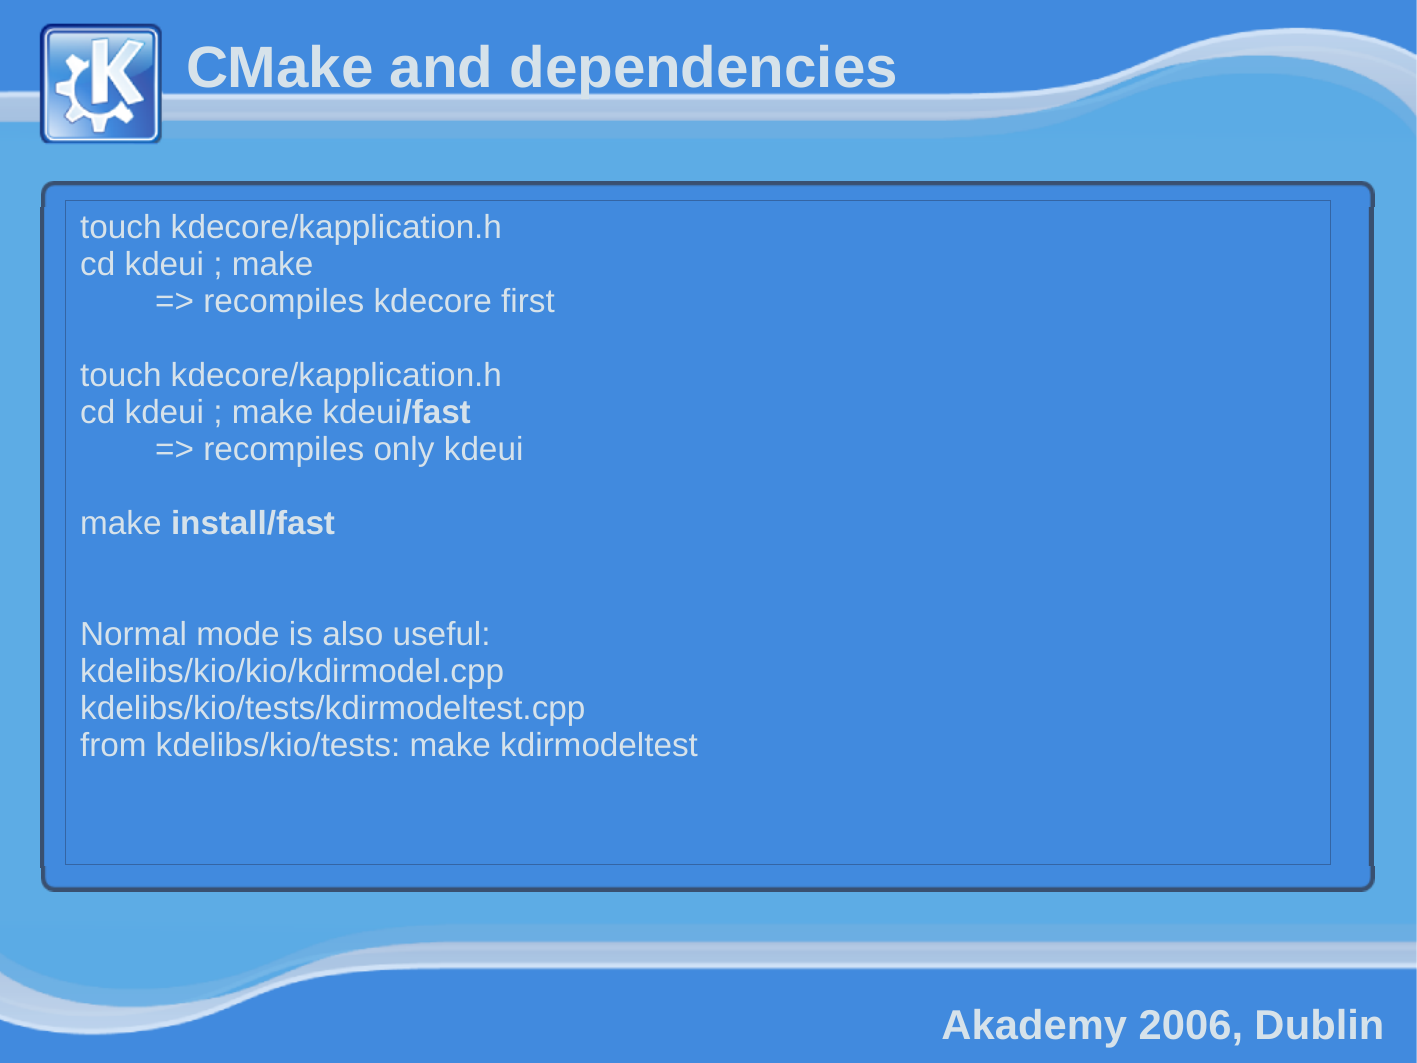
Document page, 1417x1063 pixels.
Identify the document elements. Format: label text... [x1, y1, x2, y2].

picture [0, 0, 1417, 1063]
text_box touch kdecore/kapplication.h cd kdeui ; make => recompiles kdecore first touch kdecore/kapplication.h cd kdeui ; make kdeui/fast => recompiles only kdeui make install/fast Normal mode is also useful: kdelibs/kio/kio/kdirmodel.cpp kdelibs/kio/tests/kdirmodeltest.cpp from kdelibs/kio/tests: make kdirmodeltest [65, 200, 1331, 865]
text_box CMake and dependencies [171, 27, 1048, 105]
